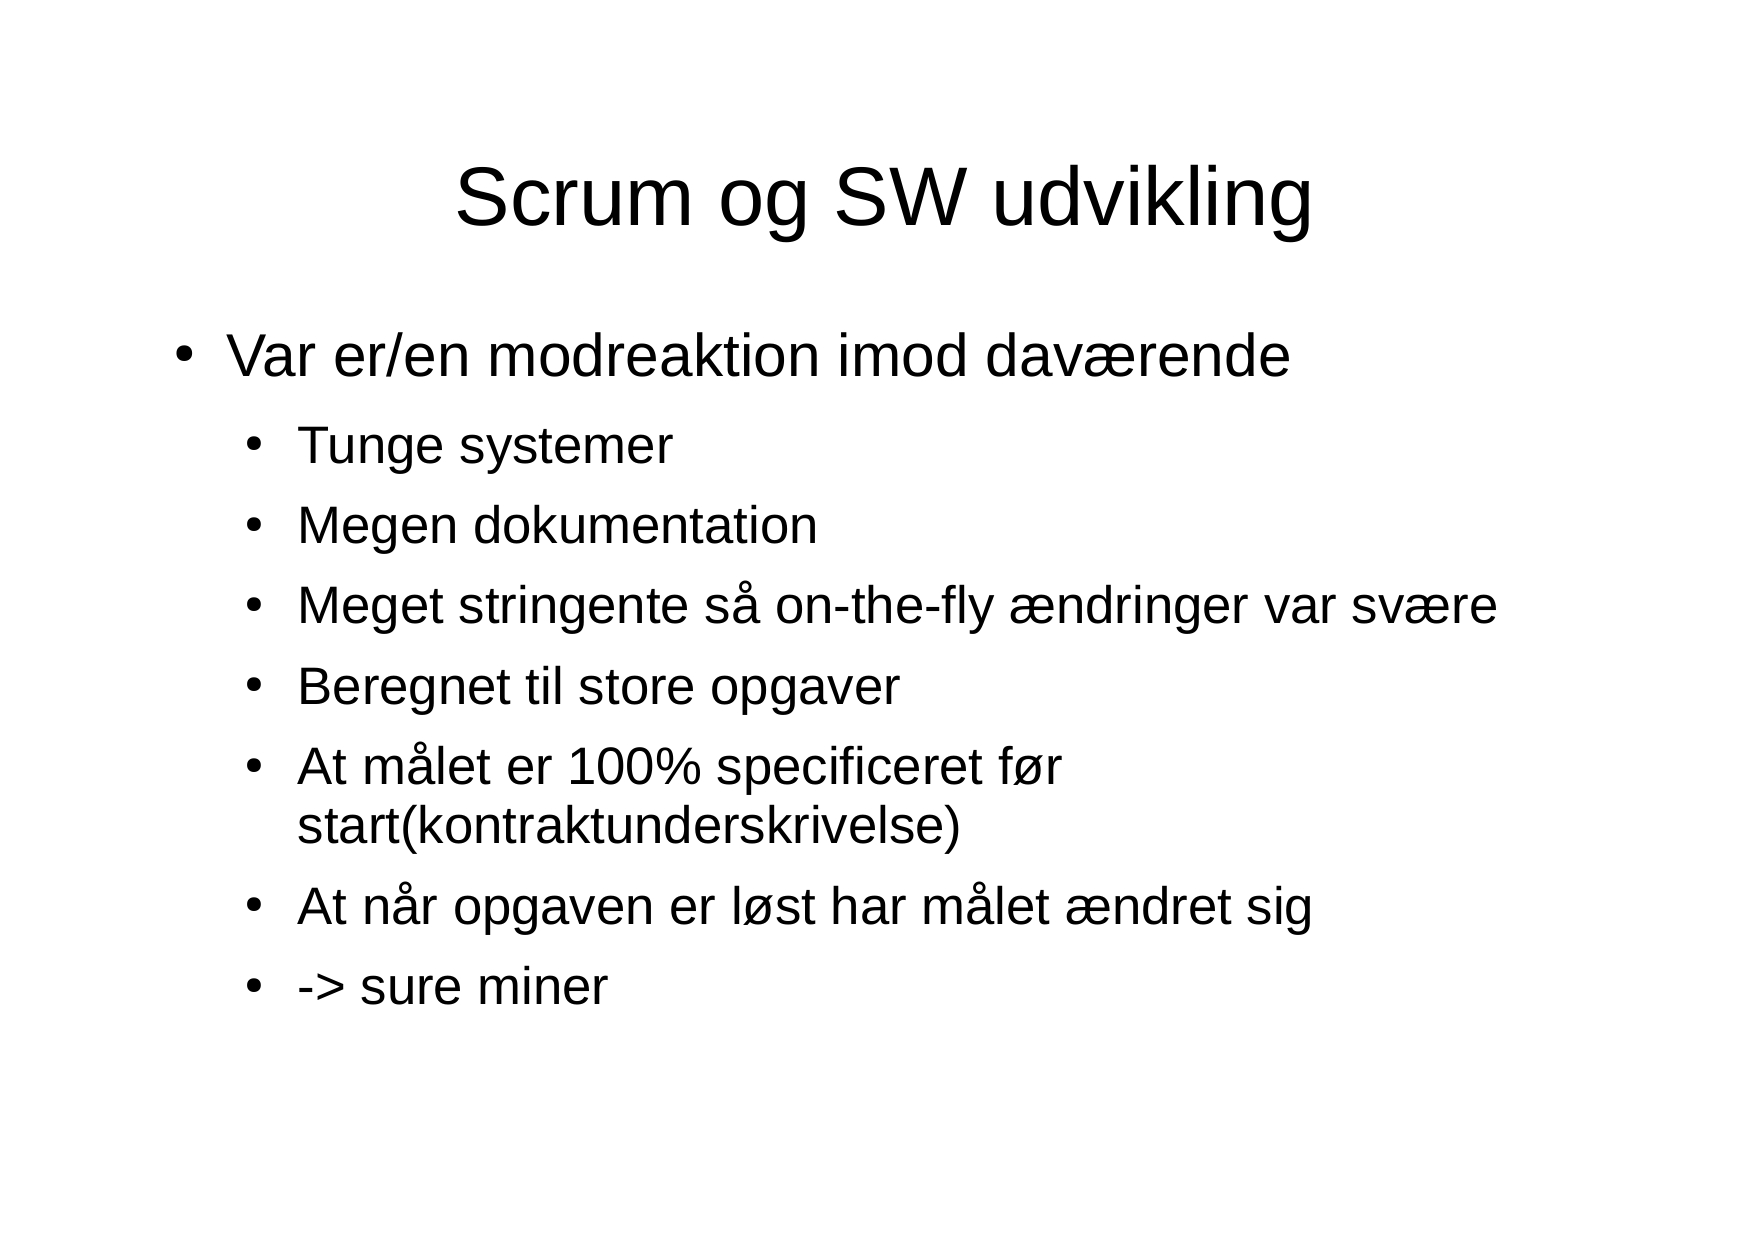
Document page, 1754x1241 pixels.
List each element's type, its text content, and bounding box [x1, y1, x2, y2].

title Scrum og SW udvikling [155, 103, 1615, 291]
list Var er/en modreaktion imod daværende Tunge systemer Megen dokumentation Meget stringente så on-the-fly ændringer var svære Beregnet til store opgaver At målet er 100% specificeret før start(kontraktunderskrivelse) At når opgaven er løst har målet ændret sig -> sure miner [155, 321, 1615, 1063]
